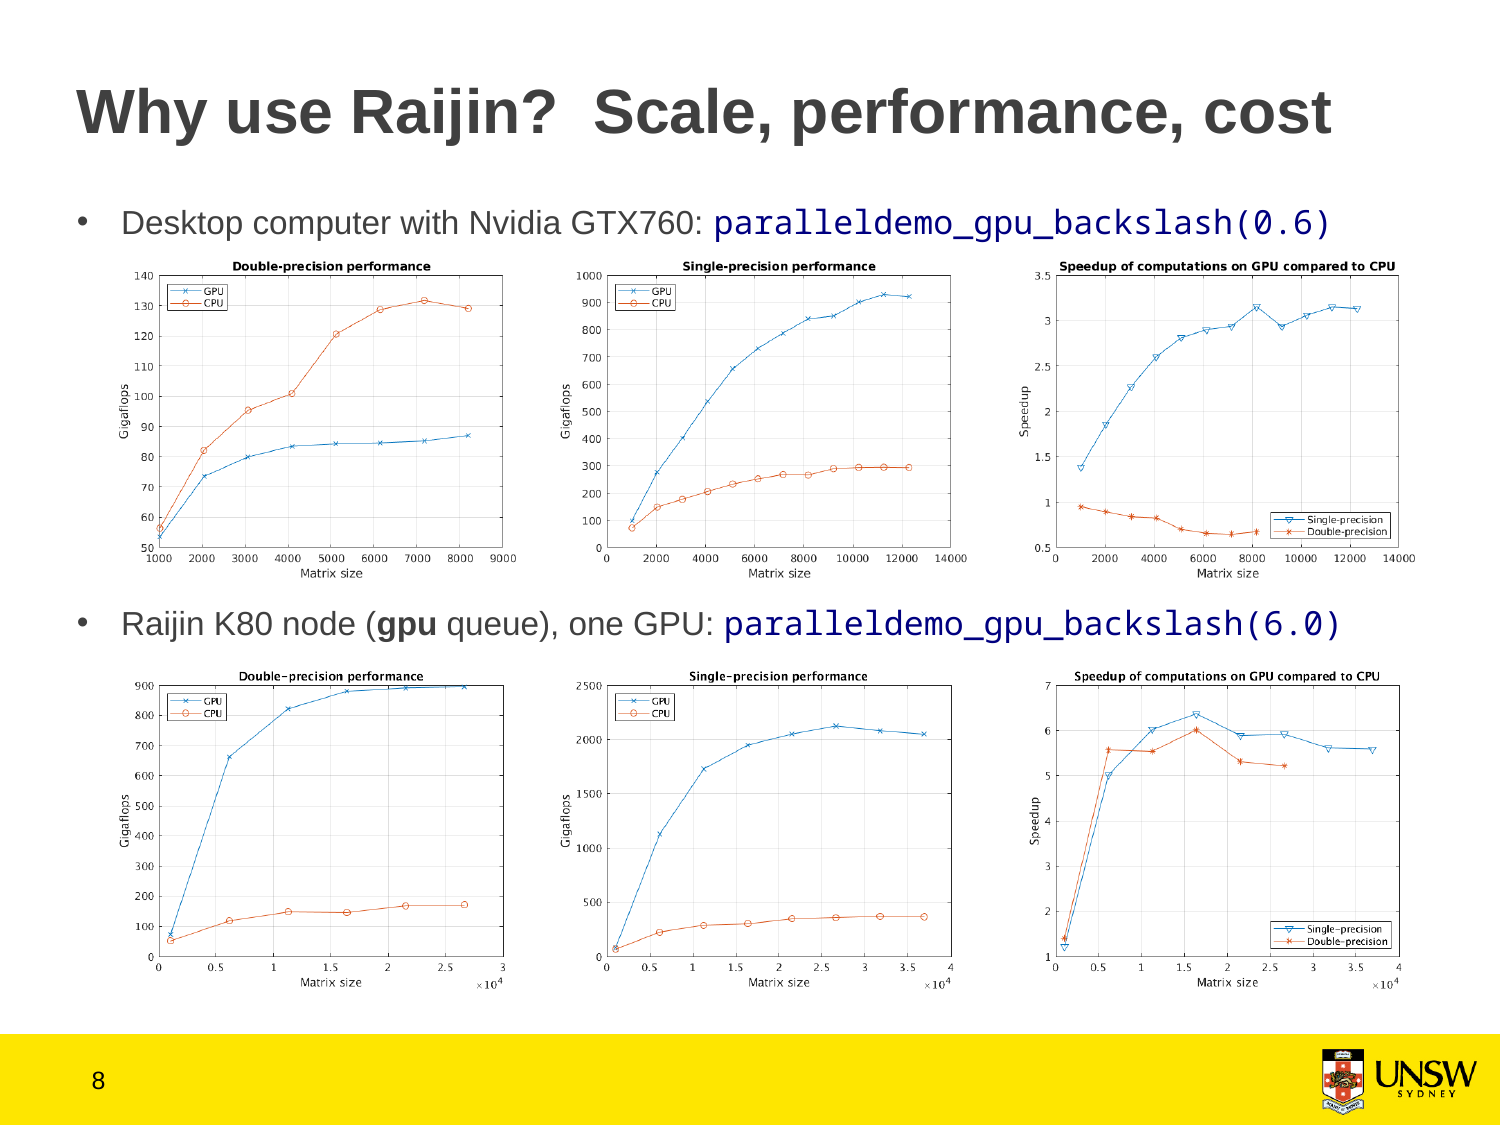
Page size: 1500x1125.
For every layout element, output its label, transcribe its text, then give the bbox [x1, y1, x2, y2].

picture [101, 250, 545, 584]
title Why use Raijin? Scale, performance, cost [76, 71, 1424, 147]
picture [549, 660, 993, 993]
picture [998, 660, 1441, 993]
picture [0, 1034, 1500, 1125]
picture [998, 250, 1441, 584]
picture [101, 660, 545, 993]
list Desktop computer with Nvidia GTX760: paralleldemo_gpu_backslash(0.6) Raijin K80 node (gpu queue), one GPU: paralleldemo_gpu_backslash(6.0) [76, 201, 1424, 958]
picture [549, 250, 993, 584]
slide_number <number> [76, 1057, 196, 1088]
